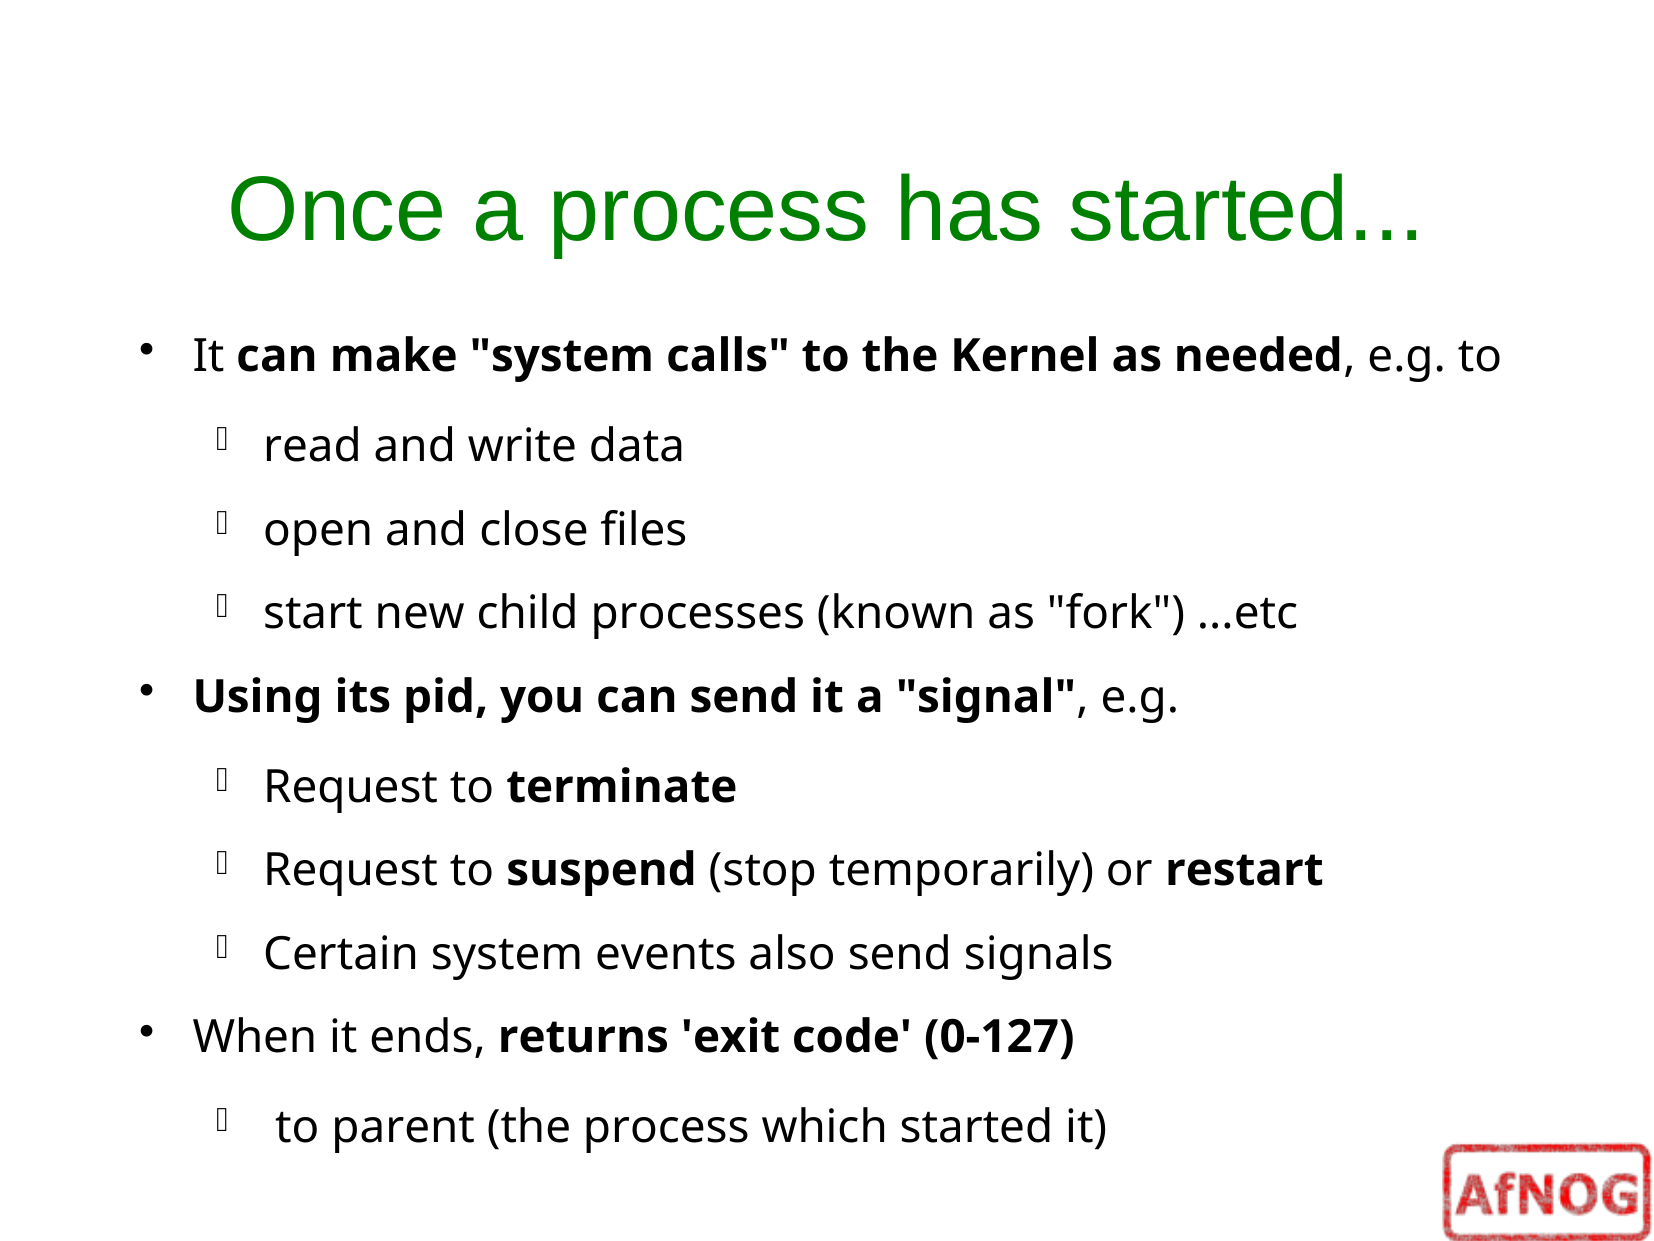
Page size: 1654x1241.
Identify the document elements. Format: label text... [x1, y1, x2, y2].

title Once a process has started... [121, 90, 1534, 322]
picture [1561, 1141, 1654, 1241]
list It can make "system calls" to the Kernel as needed, e.g. to read and write data open and close files start new child processes (known as "fork") ...etc Using its pid, you can send it a "signal", e.g. Request to terminate Request to suspend (stop temporarily) or restart Certain system events also send signals When it ends, returns 'exit code' (0-127)‏ to parent (the process which started it)‏ [121, 322, 1561, 1241]
